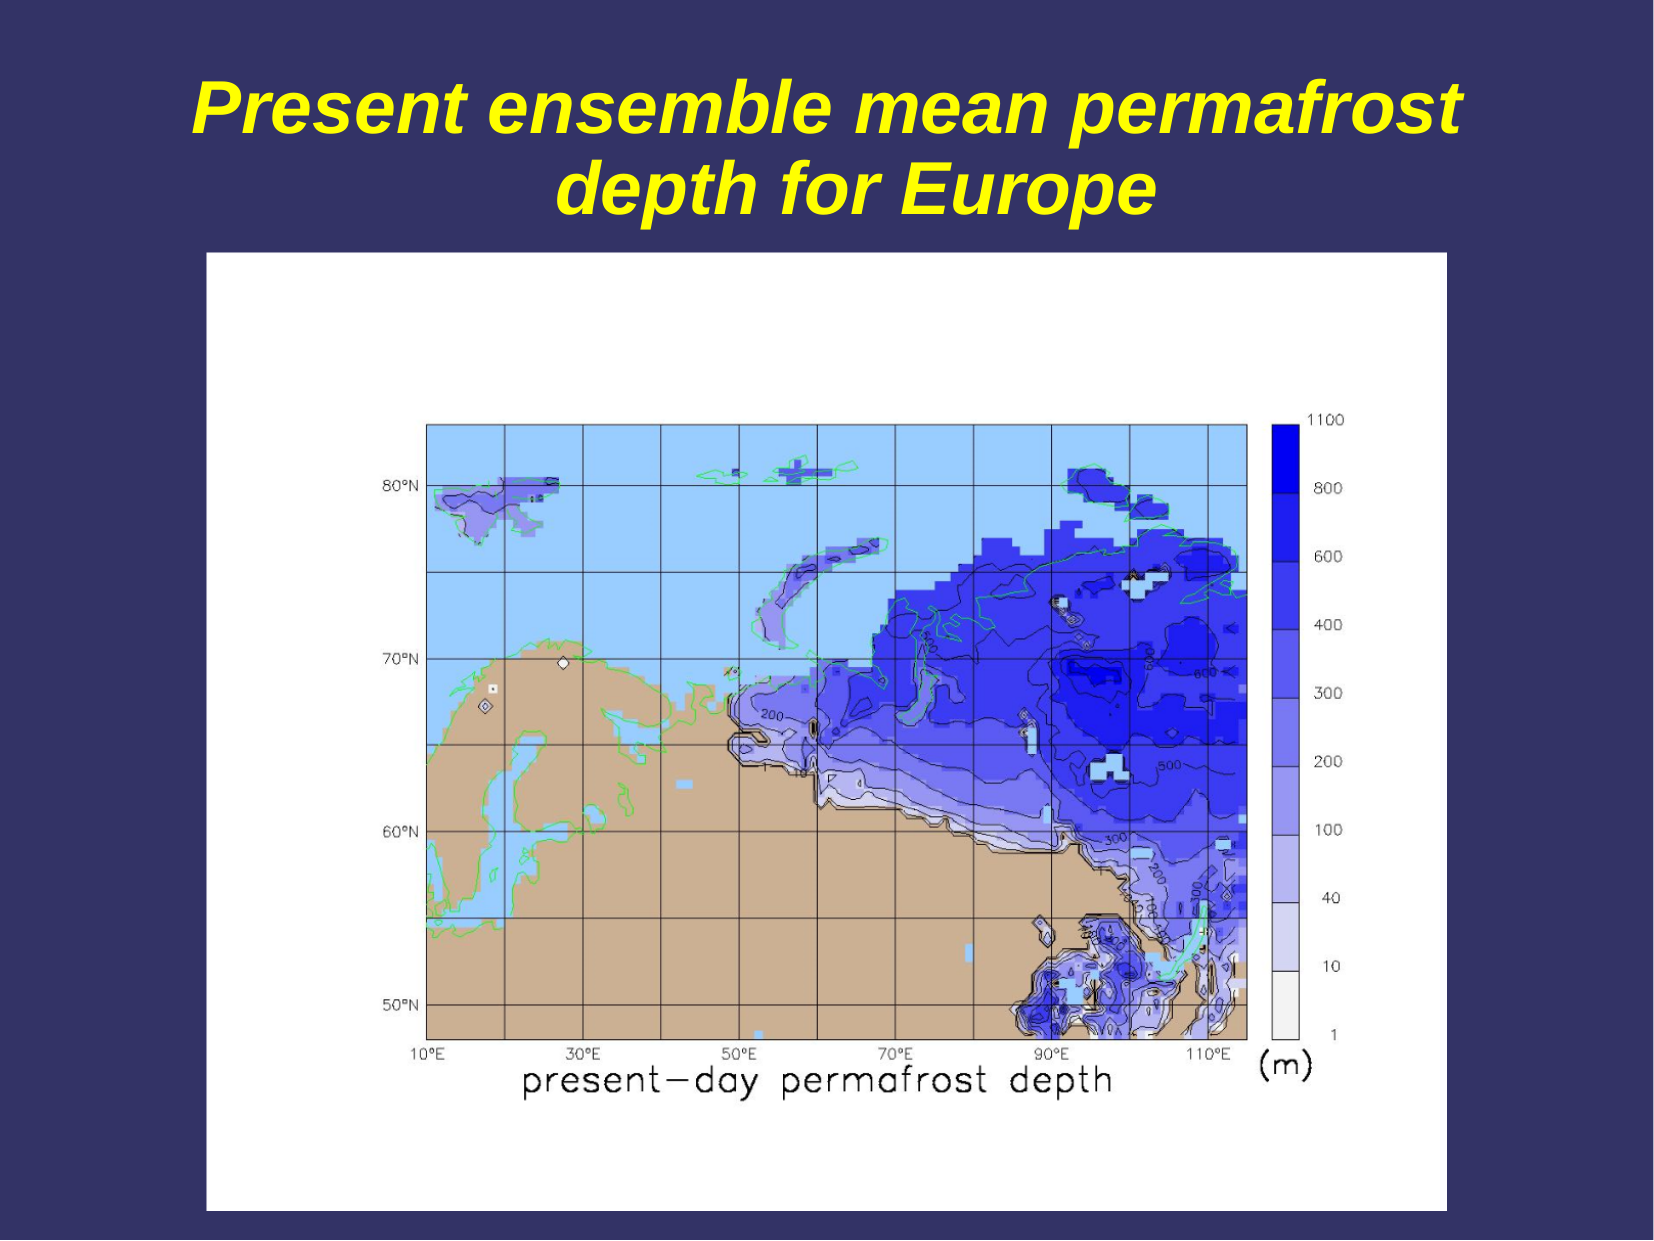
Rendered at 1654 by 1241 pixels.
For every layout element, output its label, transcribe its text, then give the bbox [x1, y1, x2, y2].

picture [206, 252, 1447, 1211]
title Present ensemble mean permafrost depth for Europe [121, 57, 1534, 243]
